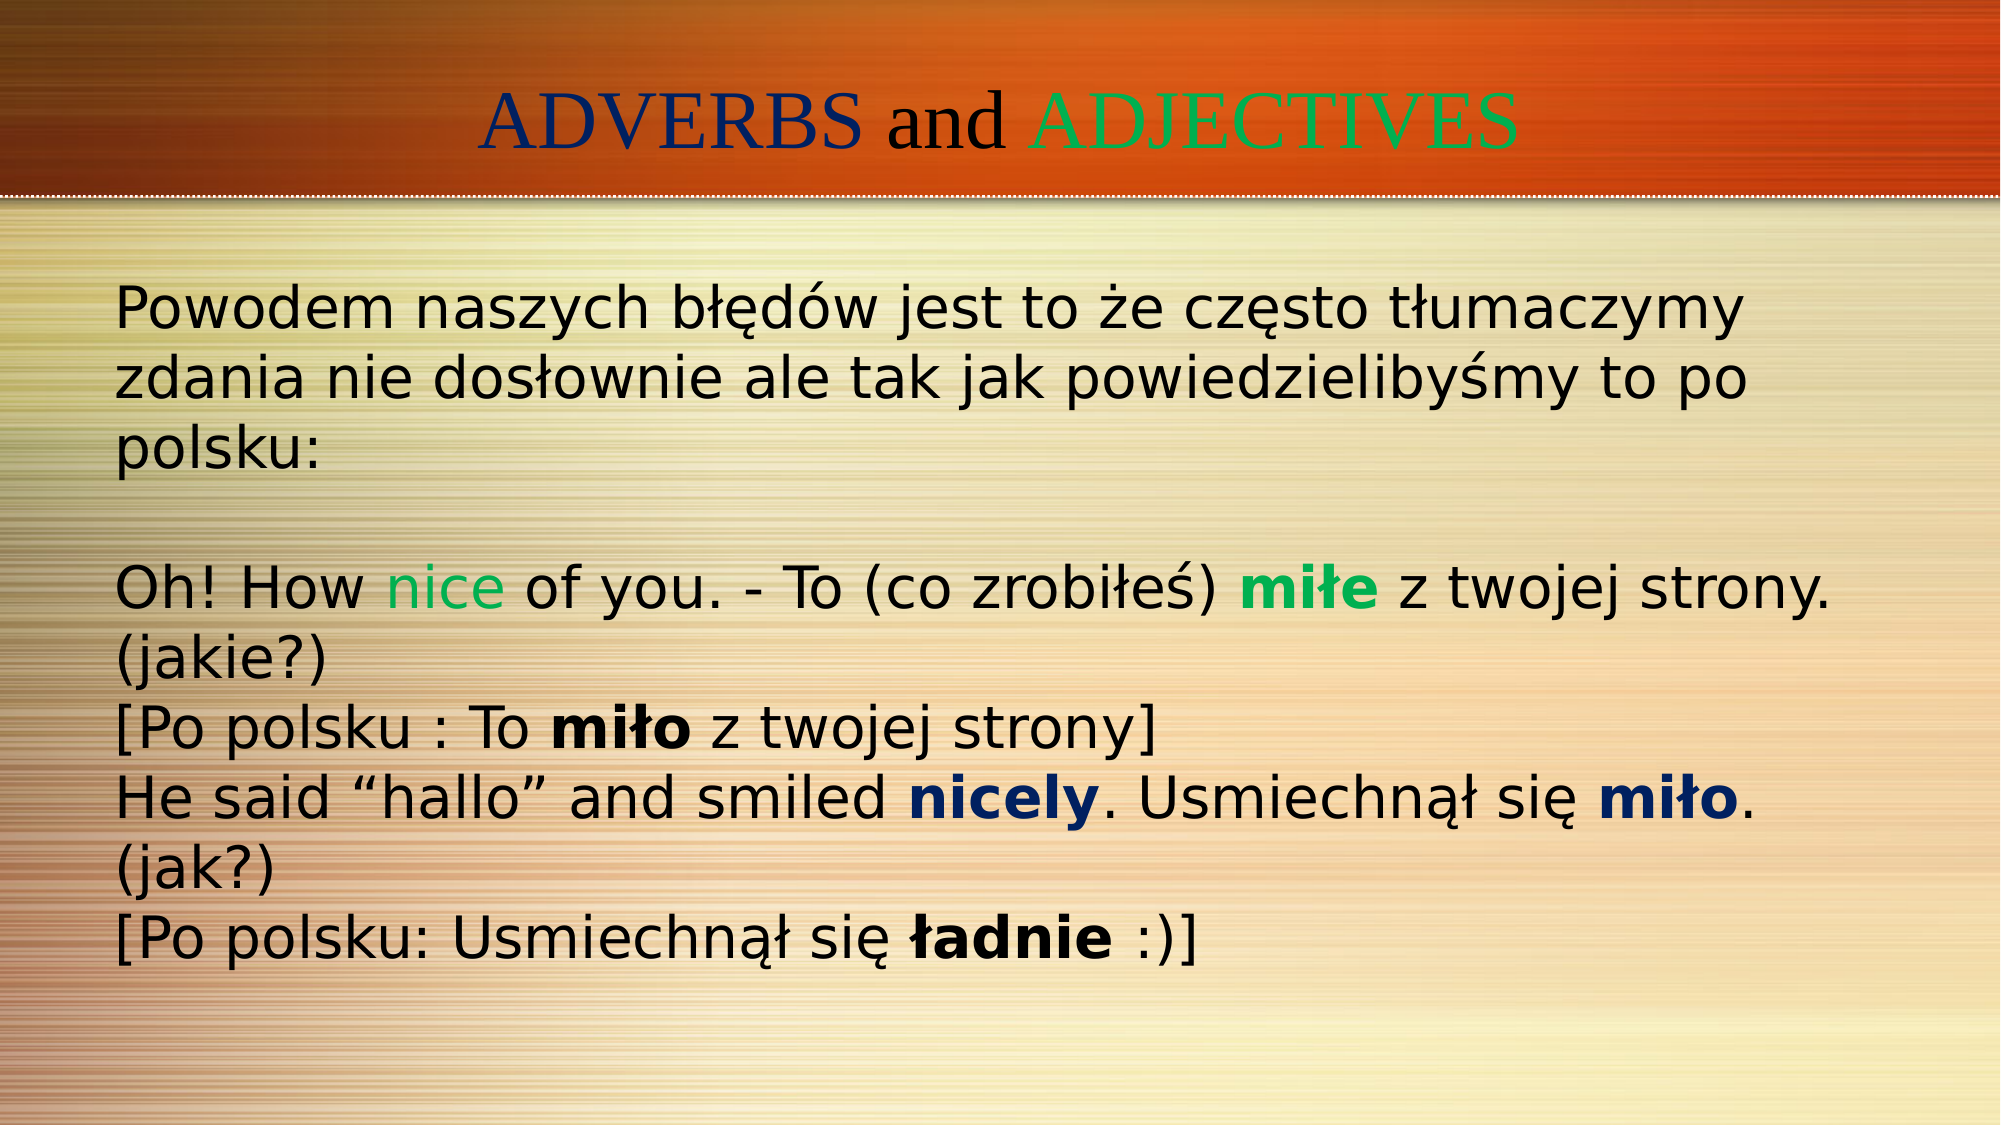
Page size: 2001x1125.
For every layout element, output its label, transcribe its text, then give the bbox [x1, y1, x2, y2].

picture [0, 0, 2001, 1125]
list Powodem naszych błędów jest to że często tłumaczymy zdania nie dosłownie ale tak jak powiedzielibyśmy to po polsku: Oh! How nice of you. - To (co zrobiłeś) miłe z twojej strony. (jakie?) [Po polsku : To miło z twojej strony] He said “hallo” and smiled nicely. Usmiechnął się miło. (jak?) [Po polsku: Usmiechnął się ładnie :)] [99, 262, 1900, 1005]
title ADVERBS and ADJECTIVES [99, 30, 1900, 173]
